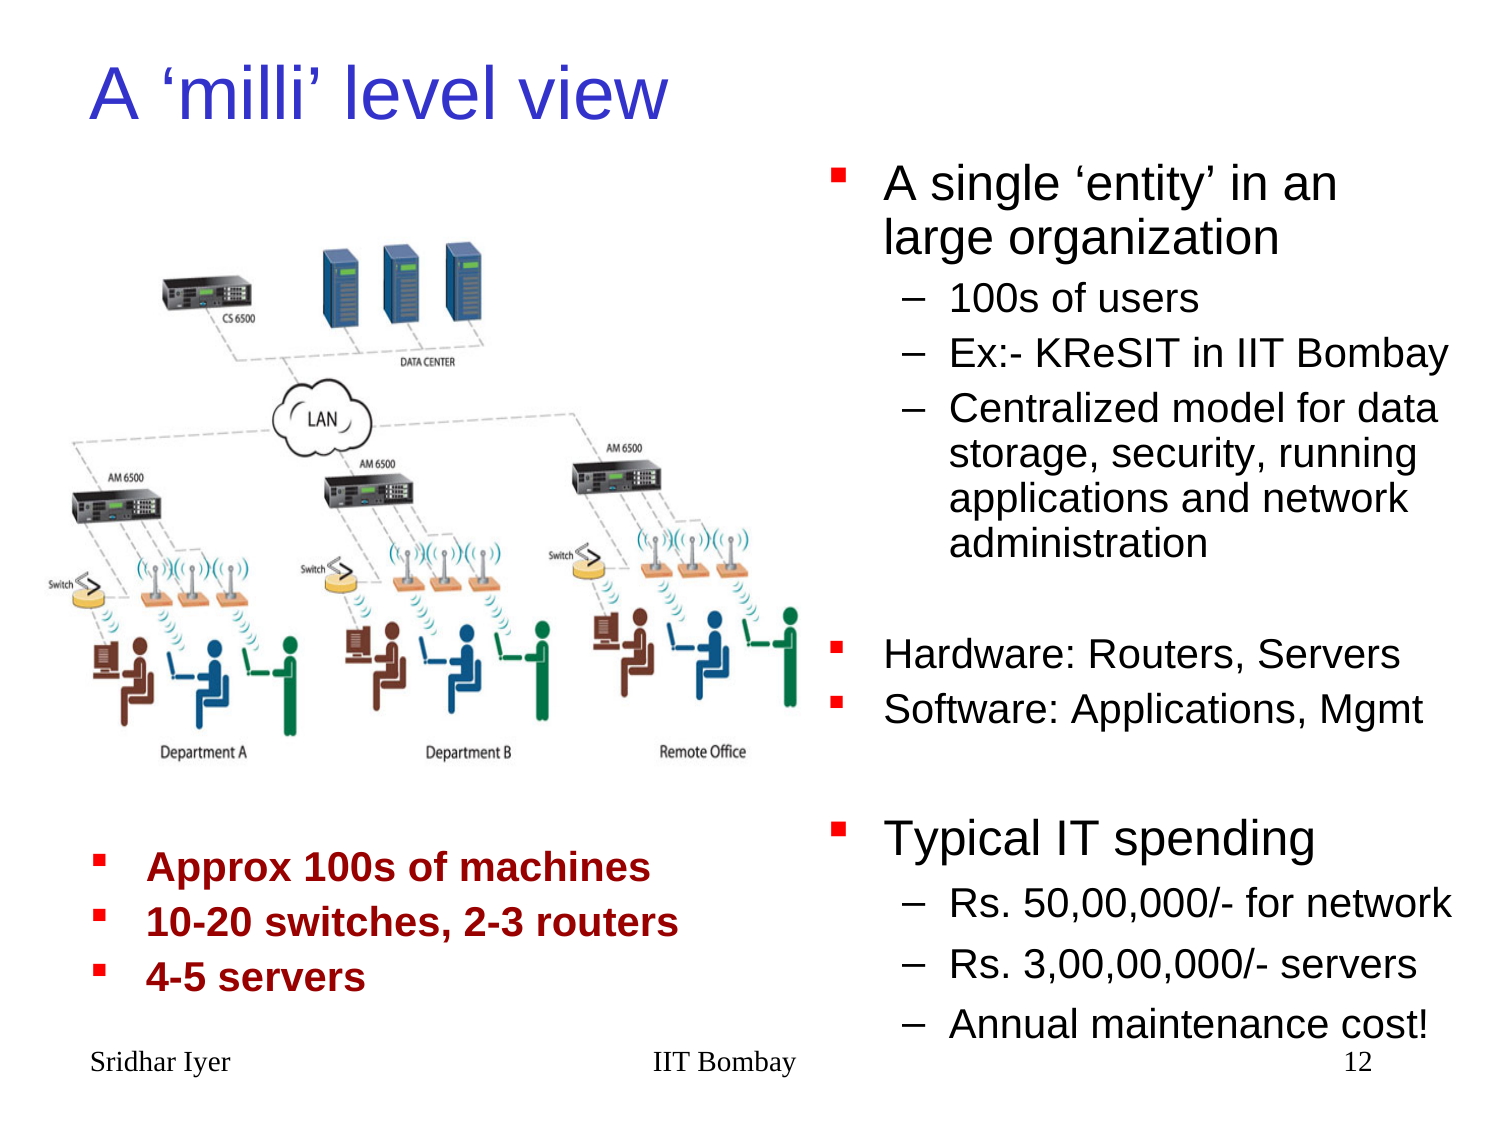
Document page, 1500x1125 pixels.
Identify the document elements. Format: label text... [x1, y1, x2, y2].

text_box A single ‘entity’ in an large organization 100s of users Ex:- KReSIT in IIT Bombay Centralized model for data storage, security, running applications and network administration Hardware: Routers, Servers Software: Applications, Mgmt Typical IT spending Rs. 50,00,000/- for network Rs. 3,00,00,000/- servers Annual maintenance cost! [812, 149, 1475, 1063]
picture [12, 187, 826, 801]
text_box Approx 100s of machines 10-20 switches, 2-3 routers 4-5 servers [74, 837, 788, 1025]
title A ‘milli’ level view [75, 0, 1351, 187]
